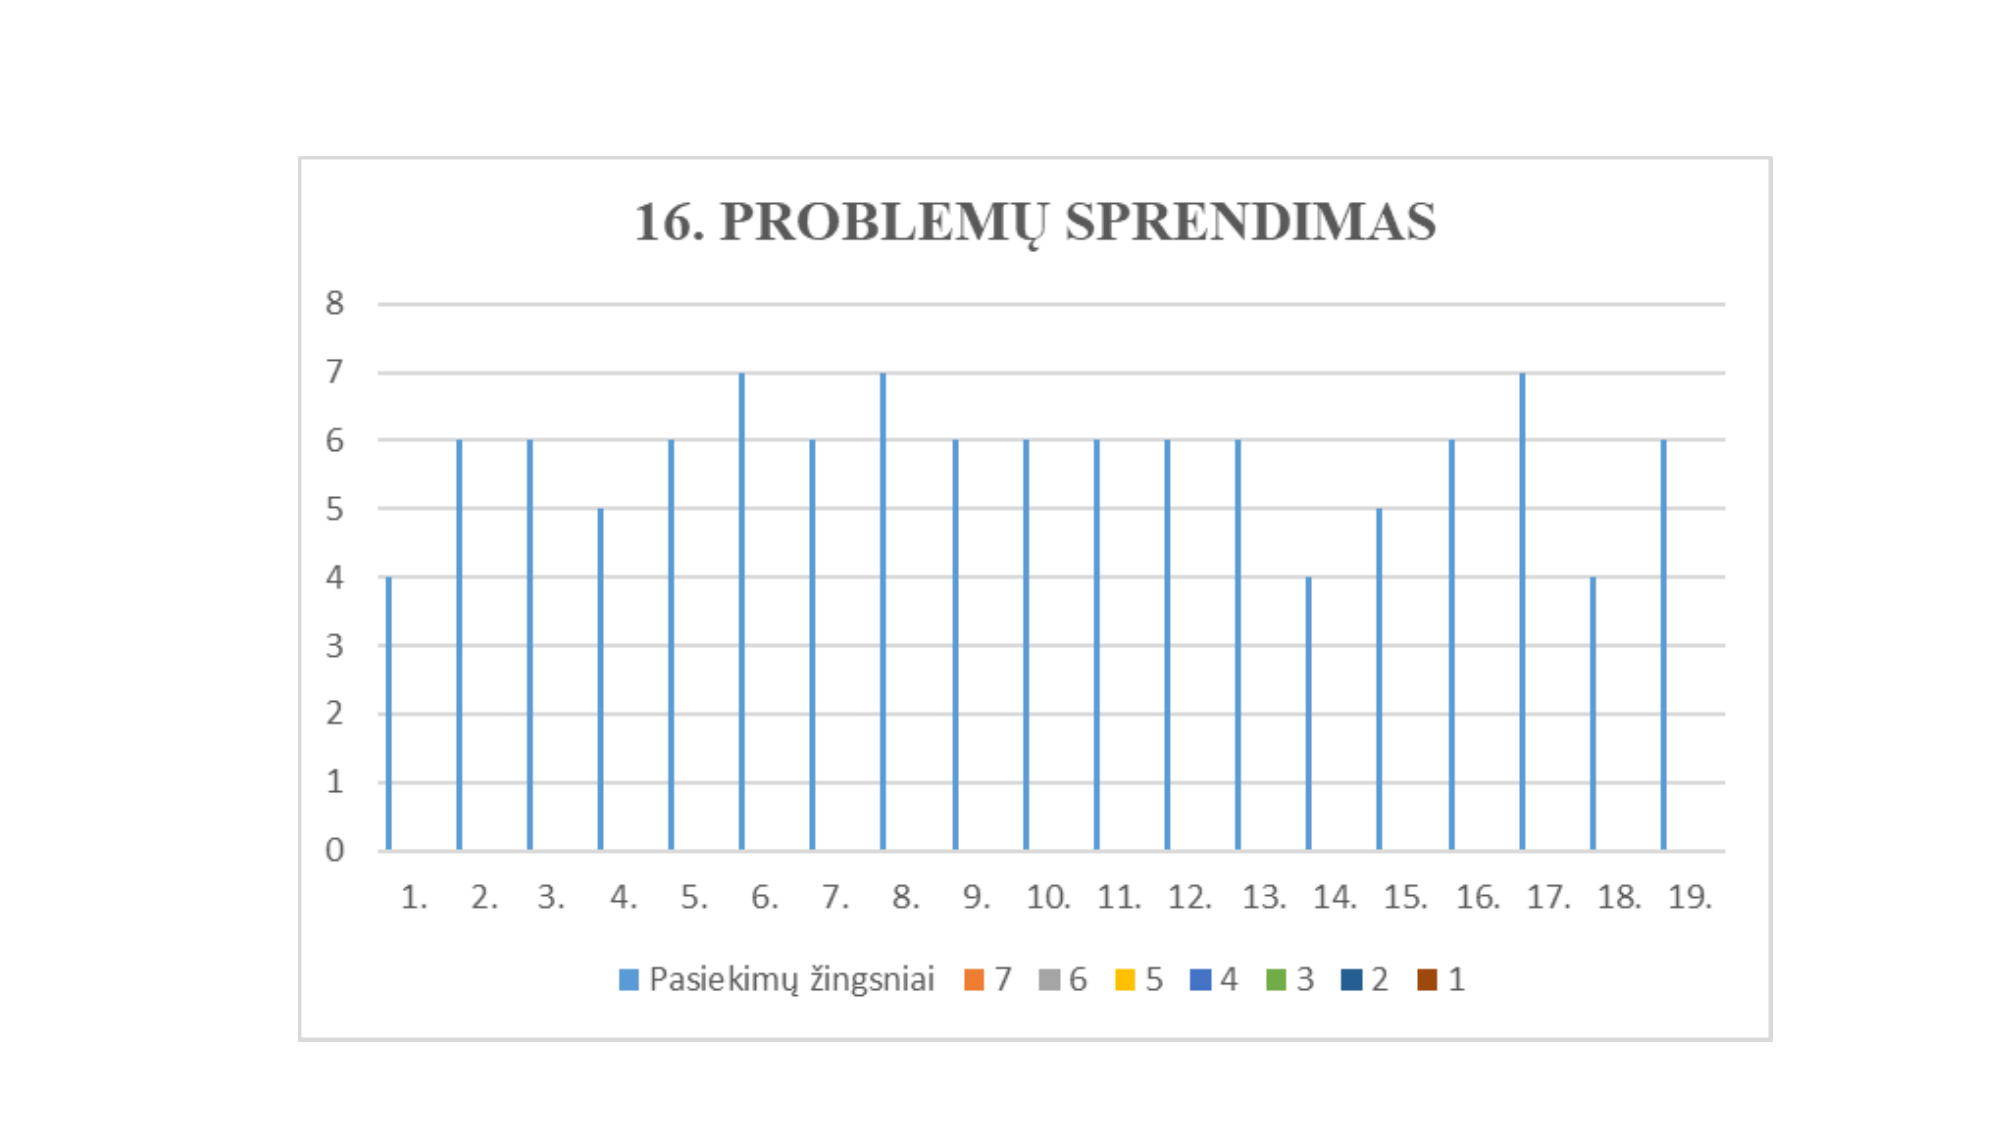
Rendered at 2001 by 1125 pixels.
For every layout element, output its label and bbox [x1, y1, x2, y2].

picture [298, 156, 1773, 1042]
